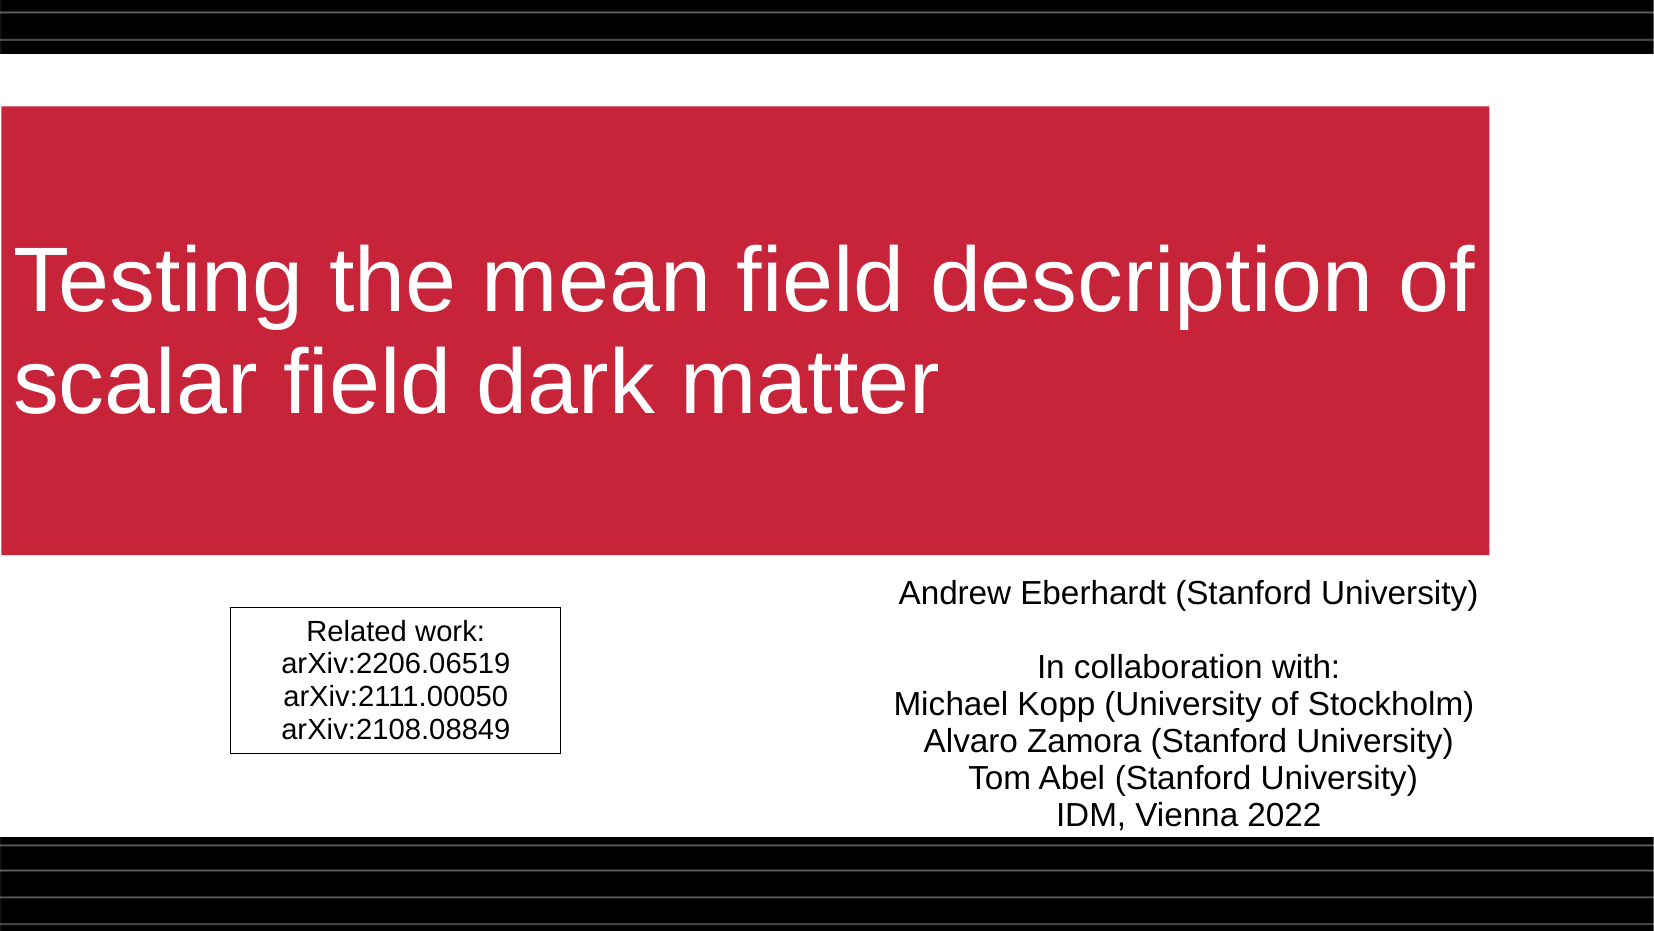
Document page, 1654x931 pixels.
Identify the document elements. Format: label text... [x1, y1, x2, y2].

text_box Related work: arXiv:2206.06519 arXiv:2111.00050 arXiv:2108.08849 [230, 607, 561, 754]
picture [0, 0, 1654, 54]
title Testing the mean field description of scalar field dark matter [1, 106, 1490, 556]
text_box Andrew Eberhardt (Stanford University) In collaboration with: Michael Kopp (University of Stockholm) Alvaro Zamora (Stanford University) Tom Abel (Stanford University) IDM, Vienna 2022 [757, 567, 1621, 842]
picture [0, 837, 1654, 931]
